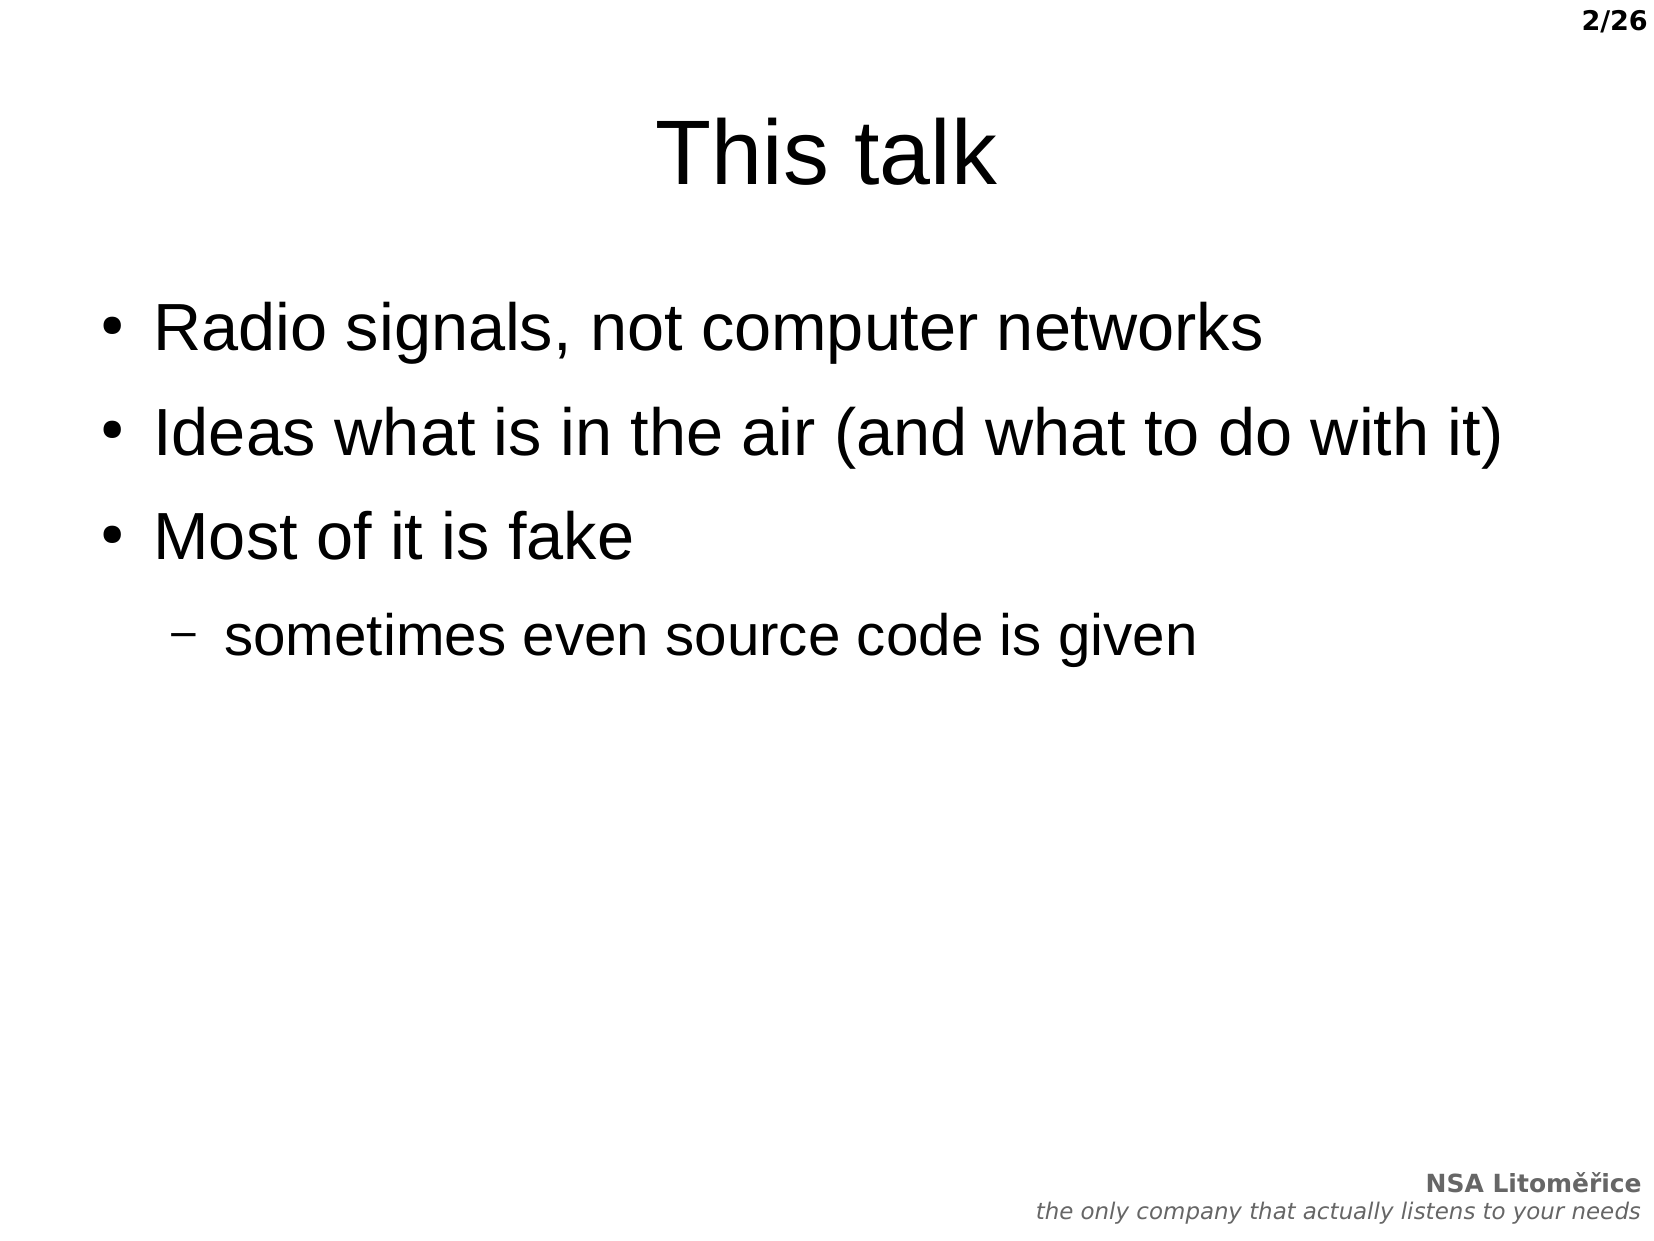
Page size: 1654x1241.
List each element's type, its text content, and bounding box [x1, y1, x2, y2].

list Radio signals, not computer networks Ideas what is in the air (and what to do with it) Most of it is fake sometimes even source code is given [82, 290, 1571, 1010]
title This talk [82, 49, 1571, 257]
